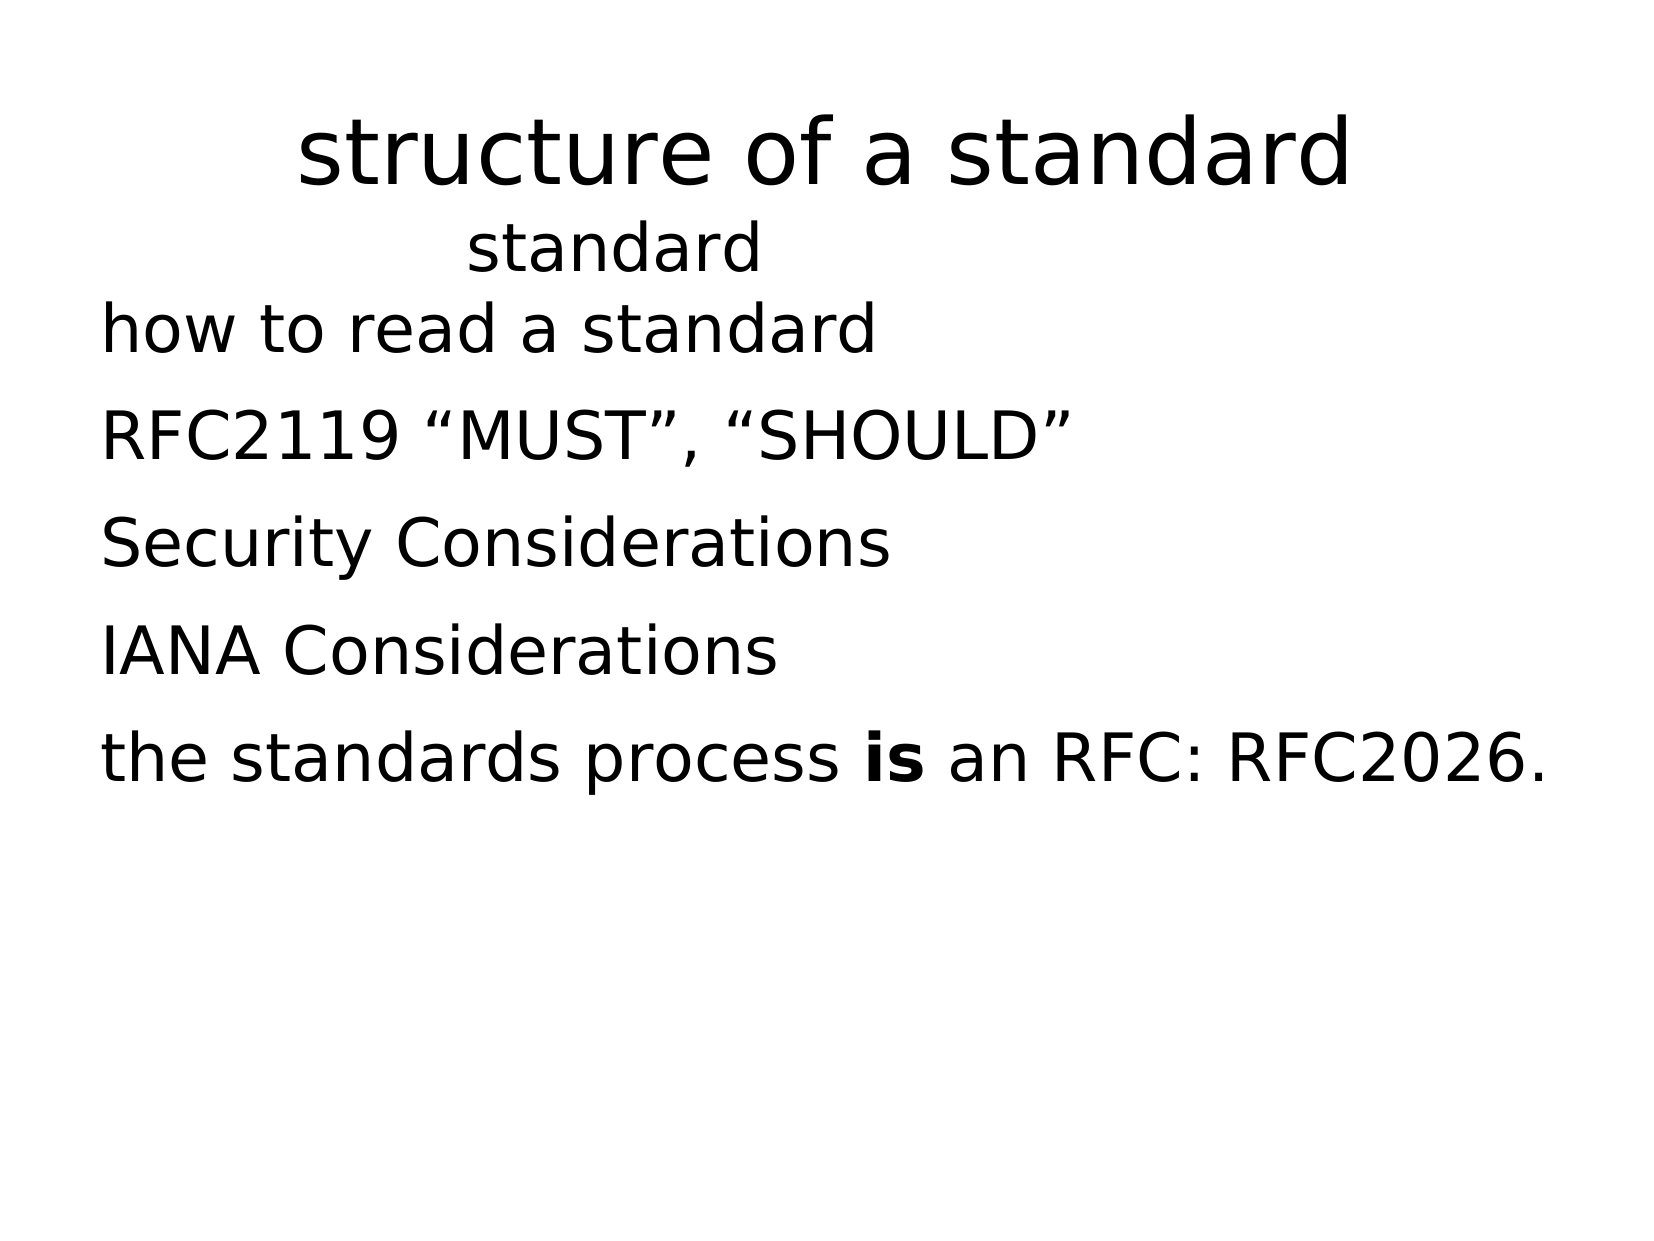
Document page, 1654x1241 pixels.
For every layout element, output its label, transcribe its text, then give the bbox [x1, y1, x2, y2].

title structure of a standard [82, 49, 1571, 257]
list how to read a standard RFC2119 “MUST”, “SHOULD” Security Considerations IANA Considerations the standards process is an RFC: RFC2026. [82, 290, 1571, 1094]
text_box standard [427, 209, 847, 288]
